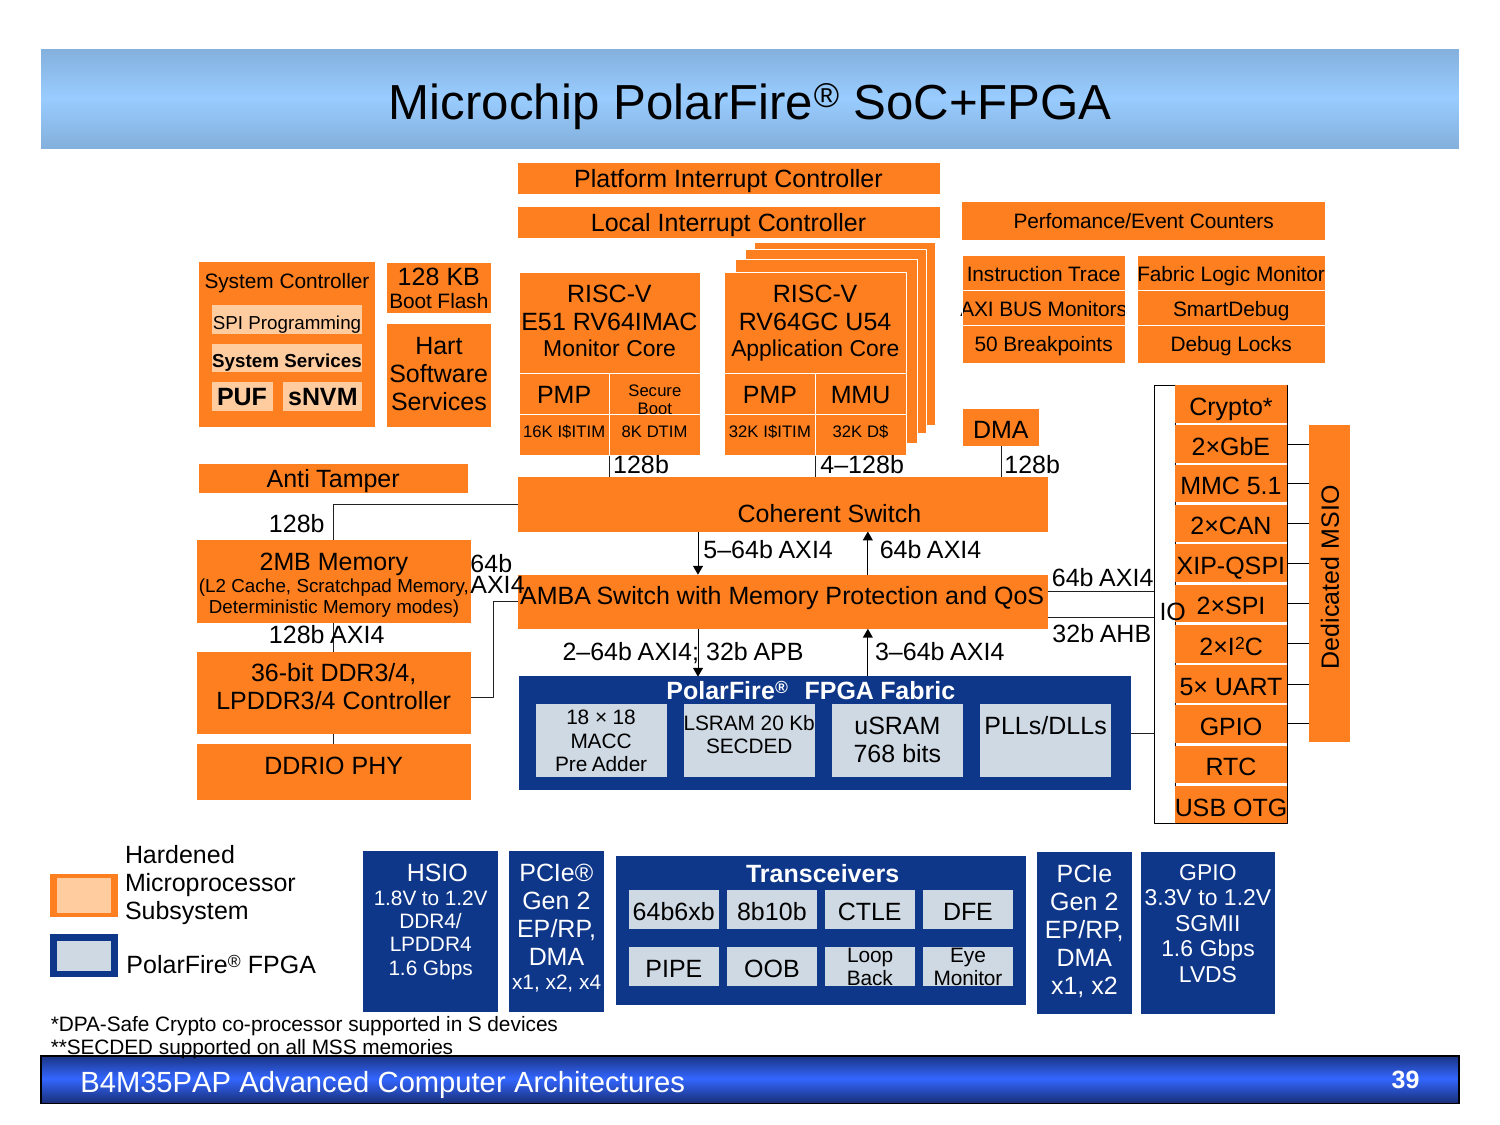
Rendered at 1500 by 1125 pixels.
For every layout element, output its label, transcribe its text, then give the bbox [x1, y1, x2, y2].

text_box [1080, 912, 1088, 941]
text_box MMU [816, 374, 906, 414]
text_box [761, 423, 774, 460]
text_box DFE [923, 890, 1013, 929]
text_box PIPE [629, 947, 719, 986]
text_box FPGA Fabric [797, 676, 956, 705]
text_box 2×SPI [1175, 585, 1287, 622]
text_box Secure Boot [610, 374, 700, 414]
text_box [50, 874, 118, 917]
text_box 16K I$ITIM [520, 415, 609, 455]
text_box 128b [613, 450, 670, 479]
text_box 5–64b AXI4 [703, 535, 834, 564]
text_box PUF [212, 382, 273, 411]
text_box 32b AHB [1052, 619, 1152, 648]
text_box 128b AXI4 [268, 621, 386, 650]
text_box PLLs/DLLs [980, 704, 1111, 777]
text_box [692, 667, 704, 676]
text_box [789, 676, 797, 704]
text_box USB OTG [1175, 786, 1287, 823]
text_box 64b AXI4 [1051, 564, 1154, 593]
text_box Crypto* [1175, 385, 1287, 423]
text_box Anti Tamper [199, 464, 468, 493]
text_box DDRIO PHY [197, 744, 471, 800]
text_box 2×CAN [1175, 505, 1287, 542]
text_box OOB [727, 947, 817, 986]
text_box [1309, 425, 1350, 742]
text_box RTC [1175, 746, 1287, 783]
text_box 128b [268, 509, 325, 538]
text_box 128 KB Boot Flash [387, 263, 491, 313]
text_box [692, 565, 704, 575]
text_box [518, 477, 1048, 541]
text_box Fabric Logic Monitor [1138, 256, 1325, 290]
text_box 50 Breakpoints [963, 326, 1125, 363]
text_box 64b6xb [629, 890, 719, 929]
text_box Loop Back [825, 947, 915, 986]
text_box PCIe® Gen 2 EP/RP, DMA x1, x2, x4 [509, 851, 604, 1012]
text_box [862, 629, 873, 638]
text_box 4–128b [820, 450, 905, 479]
text_box sNVM [283, 382, 362, 411]
text_box PolarFire® FPGA [126, 950, 317, 979]
text_box Instruction Trace [963, 256, 1125, 290]
text_box GPIO 3.3V to 1.2V SGMII 1.6 Gbps LVDS [1141, 852, 1275, 1014]
text_box IO [1159, 597, 1187, 626]
text_box [50, 934, 118, 977]
text_box [616, 856, 1026, 1005]
text_box PCIe Gen 2 EP/RP, DMA x1, x2 [1037, 852, 1132, 1014]
text_box AXI4 [470, 571, 526, 600]
text_box PMP [725, 374, 815, 414]
text_box 2–64b AXI4; 32b APB [562, 638, 805, 667]
text_box Transceivers [746, 860, 901, 889]
text_box [1187, 589, 1204, 625]
text_box 32K I$ITIM [725, 415, 815, 455]
text_box 2×I2C [1175, 625, 1287, 663]
text_box AMBA Switch with Memory Protection and QoS [518, 575, 1048, 629]
text_box XIP-QSPI [1175, 544, 1287, 582]
text_box 128b [1004, 450, 1061, 479]
text_box 2MB Memory (L2 Cache, Scratchpad Memory, Deterministic Memory modes) [197, 540, 471, 623]
text_box System Controller [199, 262, 375, 427]
text_box [846, 423, 859, 450]
text_box 8K DTIM [610, 415, 700, 455]
text_box DMA [963, 409, 1039, 446]
text_box Perfomance/Event Counters [962, 202, 1325, 240]
text_box [519, 676, 1131, 790]
title Microchip PolarFire® SoC+FPGA [41, 49, 1459, 149]
text_box PMP [520, 374, 609, 414]
text_box [746, 250, 926, 433]
text_box Hardened Microprocessor Subsystem [124, 840, 335, 925]
text_box 64b [470, 549, 513, 571]
text_box Coherent Switch [737, 500, 922, 529]
text_box Local Interrupt Controller [518, 207, 940, 238]
text_box [755, 243, 935, 425]
text_box Dedicated MSIO [1315, 485, 1345, 670]
text_box Eye Monitor [923, 947, 1013, 986]
text_box SmartDebug [1138, 291, 1325, 325]
text_box PolarFire® [666, 676, 789, 705]
text_box *DPA-Safe Crypto co-processor supported in S devices [50, 1012, 559, 1036]
text_box CTLE [825, 890, 915, 929]
text_box 36-bit DDR3/4, LPDDR3/4 Controller [197, 652, 471, 734]
text_box RISC-V E51 RV64IMAC Monitor Core [520, 273, 700, 373]
text_box Hart Software Services [387, 324, 491, 427]
text_box [736, 260, 917, 443]
text_box 64b AXI4 [879, 535, 982, 564]
text_box uSRAM 768 bits [832, 704, 963, 777]
text_box Platform Interrupt Controller [518, 163, 940, 194]
text_box 3–64b AXI4 [874, 638, 1006, 667]
text_box 32K D$ [816, 415, 906, 455]
text_box 8b10b [727, 890, 817, 929]
text_box GPIO [1175, 705, 1287, 743]
text_box SPI Programming [212, 305, 362, 334]
text_box 5× UART [1175, 665, 1287, 703]
text_box 2×GbE [1175, 425, 1287, 463]
text_box System Services [212, 344, 362, 372]
text_box LSRAM 20 Kb SECDED [684, 704, 815, 777]
text_box AXI BUS Monitors [963, 291, 1125, 325]
text_box RISC-V RV64GC U54 Application Core [725, 273, 906, 373]
text_box **SECDED supported on all MSS memories [50, 1035, 454, 1060]
text_box 18 × 18 MACC Pre Adder [536, 704, 667, 777]
text_box HSIO 1.8V to 1.2V DDR4/ LPDDR4 1.6 Gbps [363, 851, 498, 1012]
text_box Debug Locks [1138, 326, 1325, 363]
text_box MMC 5.1 [1175, 465, 1287, 502]
